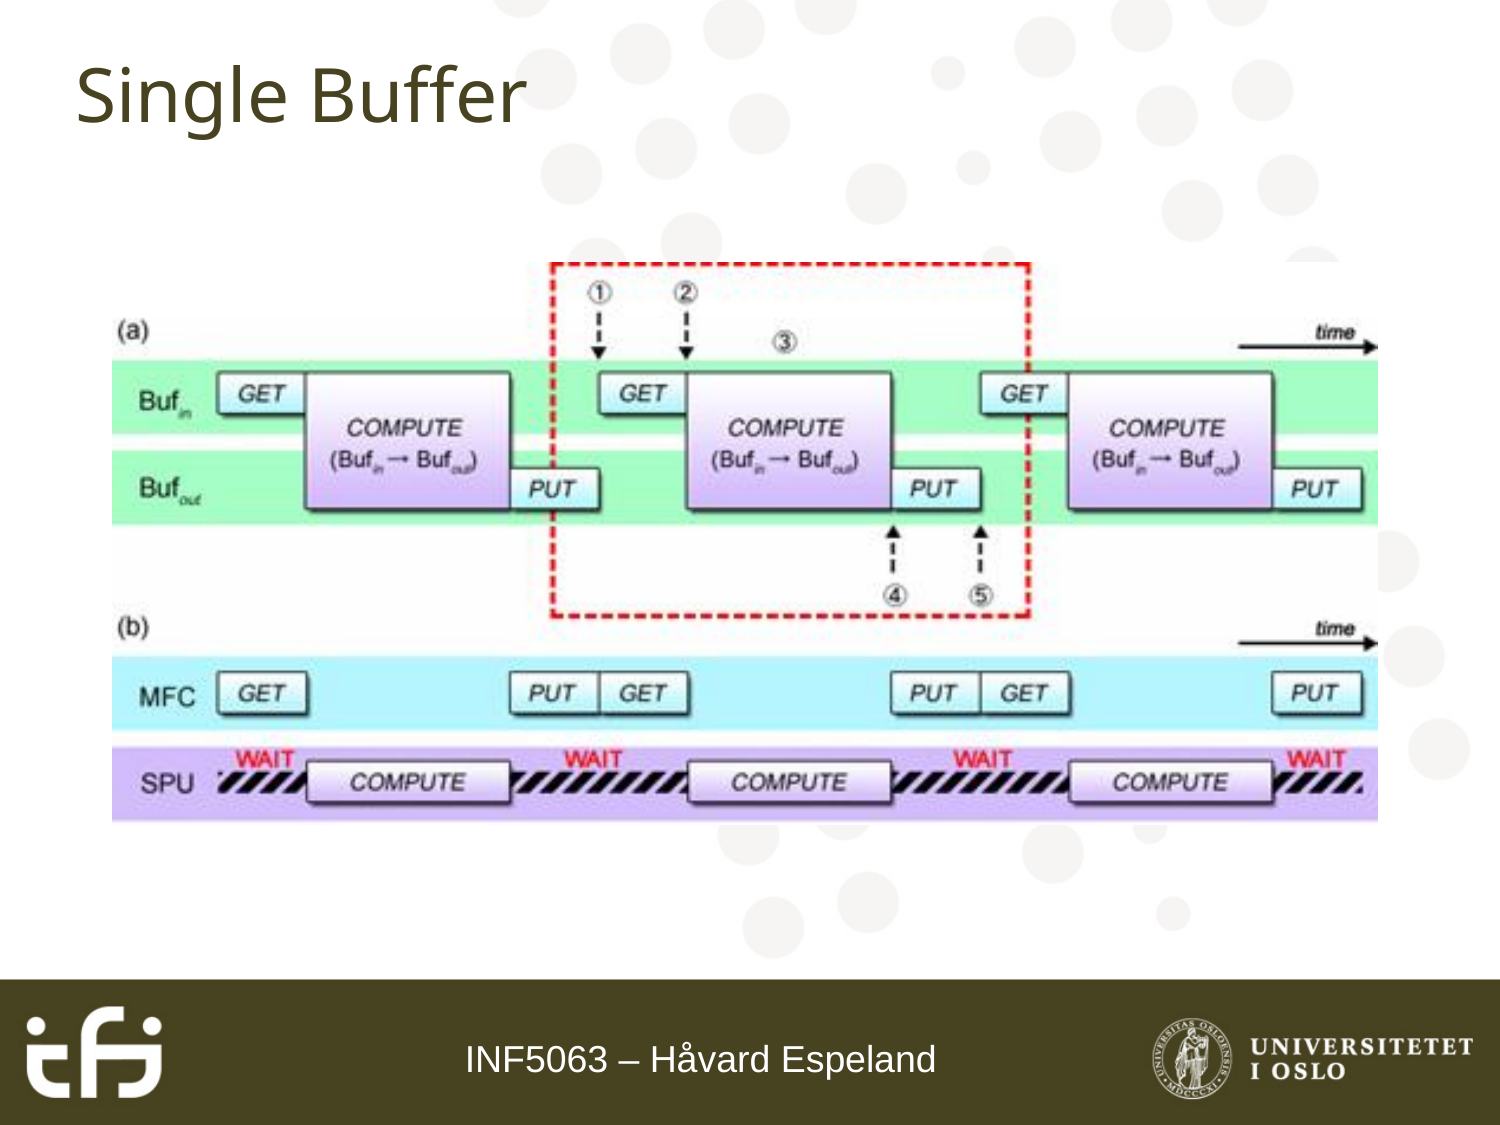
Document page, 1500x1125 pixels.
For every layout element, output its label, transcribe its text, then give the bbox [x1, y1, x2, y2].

title Single Buffer [75, 47, 1426, 139]
picture [0, 0, 1500, 1125]
